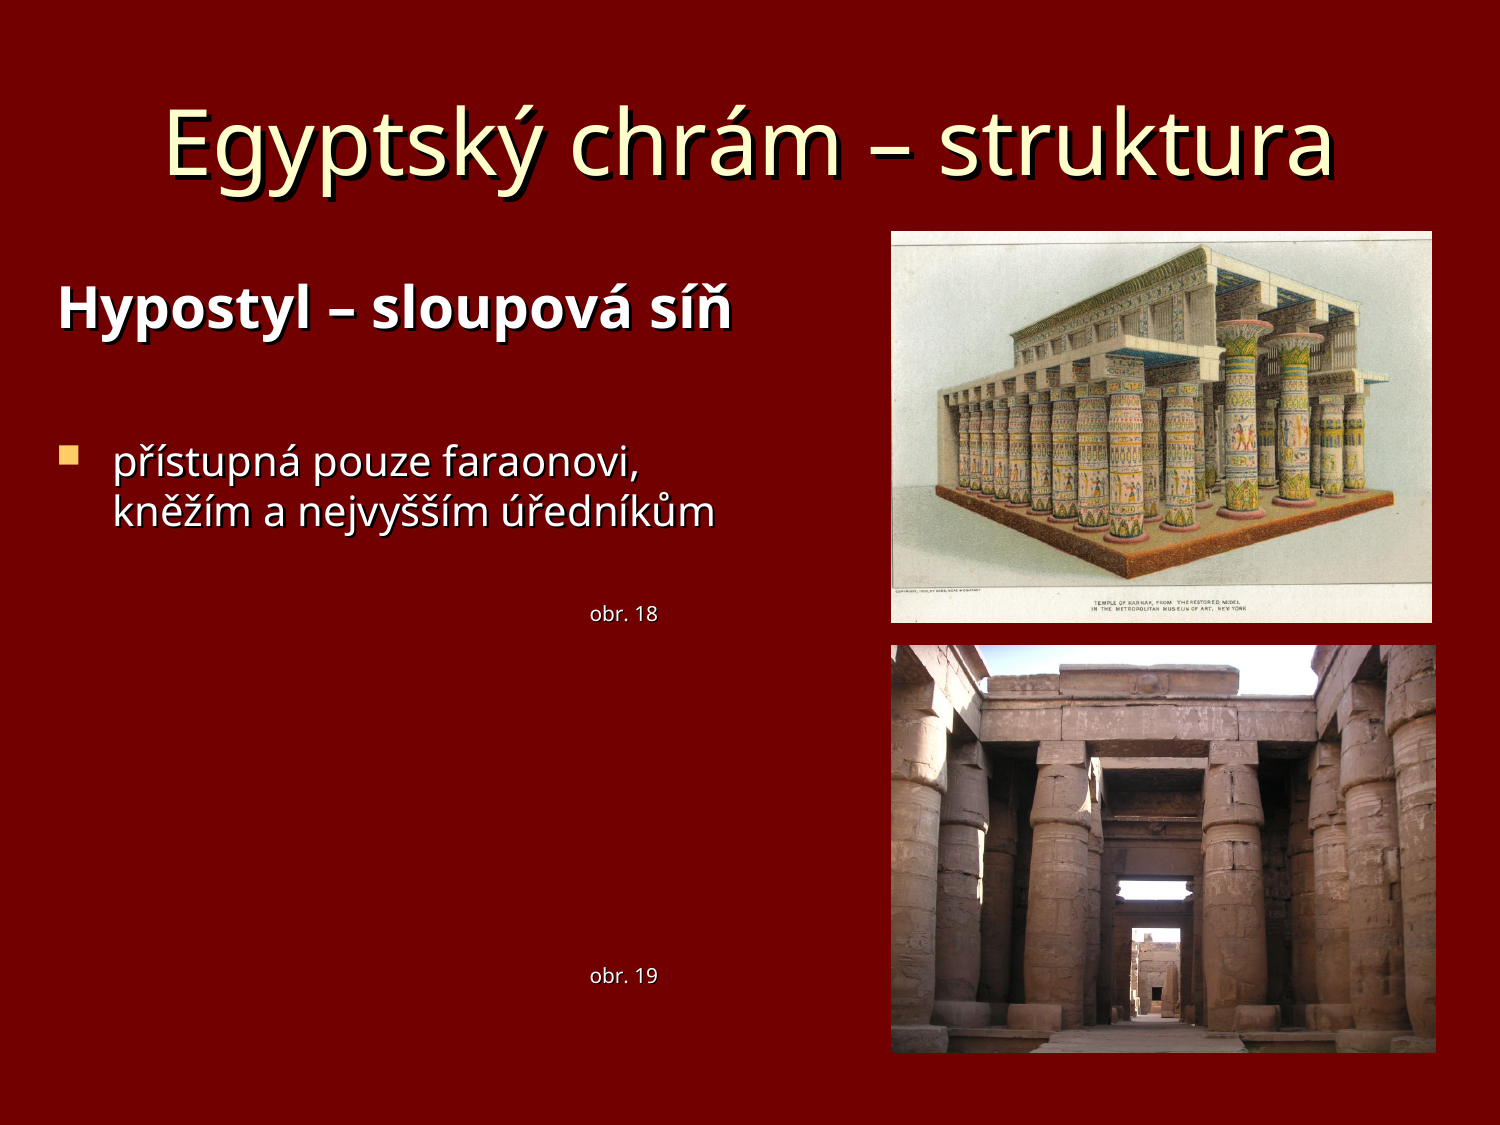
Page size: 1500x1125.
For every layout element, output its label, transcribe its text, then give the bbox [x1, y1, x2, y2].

text_box [891, 231, 1432, 623]
list Hypostyl – sloupová síň přístupná pouze faraonovi, kněžím a nejvyšším úředníkům obr. 18 obr. 19 [41, 262, 774, 1001]
text_box [891, 645, 1436, 1053]
title Egyptský chrám – struktura [75, 45, 1426, 233]
